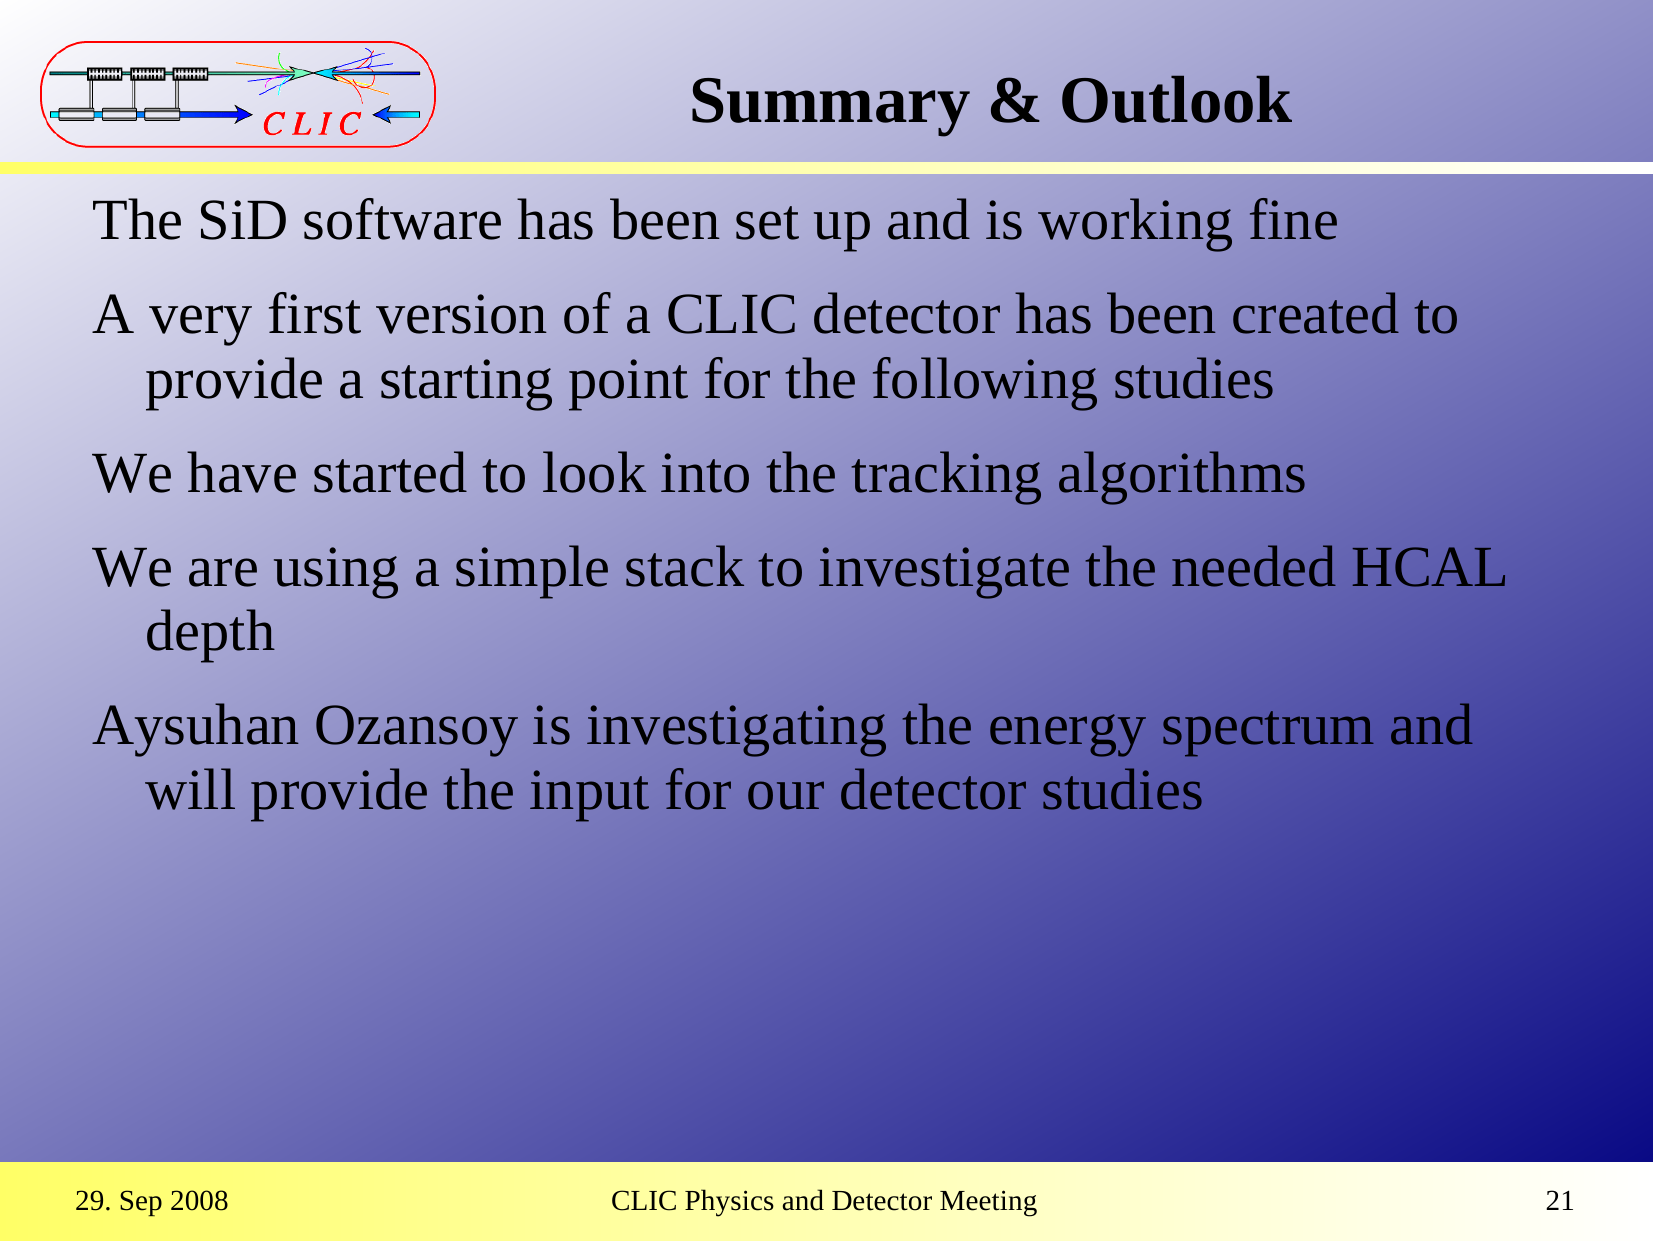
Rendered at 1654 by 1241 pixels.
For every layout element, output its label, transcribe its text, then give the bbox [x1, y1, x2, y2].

title Summary & Outlook [412, 56, 1571, 143]
picture [37, 37, 438, 150]
list The SiD software has been set up and is working fine A very first version of a CLIC detector has been created to provide a starting point for the following studies We have started to look into the tracking algorithms We are using a simple stack to investigate the needed HCAL depth Aysuhan Ozansoy is investigating the energy spectrum and will provide the input for our detector studies [75, 187, 1571, 1111]
